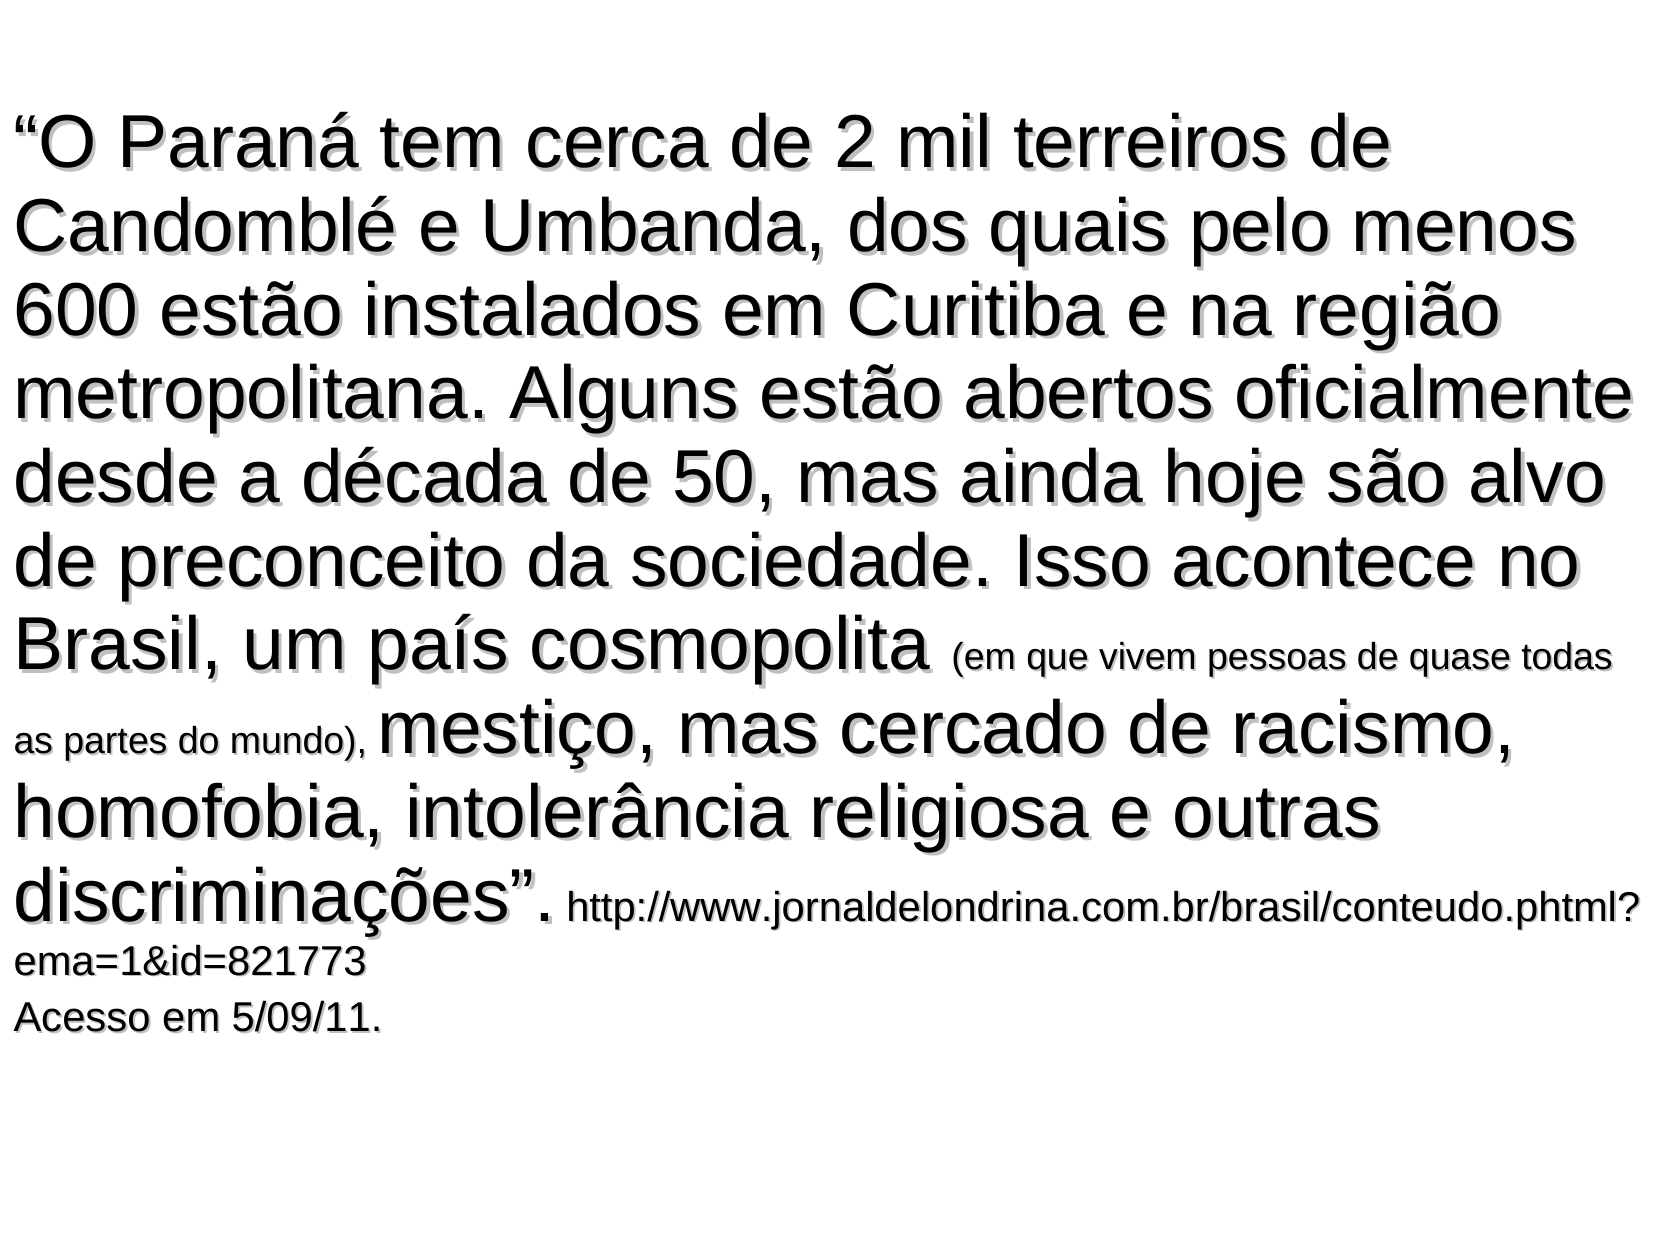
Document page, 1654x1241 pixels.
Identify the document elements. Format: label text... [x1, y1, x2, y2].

text_box “O Paraná tem cerca de 2 mil terreiros de Candomblé e Umbanda, dos quais pelo menos 600 estão instalados em Curitiba e na região metropolitana. Alguns estão abertos oficialmente desde a década de 50, mas ainda hoje são alvo de preconceito da sociedade. Isso acontece no Brasil, um país cosmopolita (em que vivem pessoas de quase todas as partes do mundo), mestiço, mas cercado de racismo, homofobia, intolerância religiosa e outras discriminações”. http://www.jornaldelondrina.com.br/brasil/conteudo.phtml?ema=1&id=821773 Acesso em 5/09/11. [0, 88, 1654, 1181]
